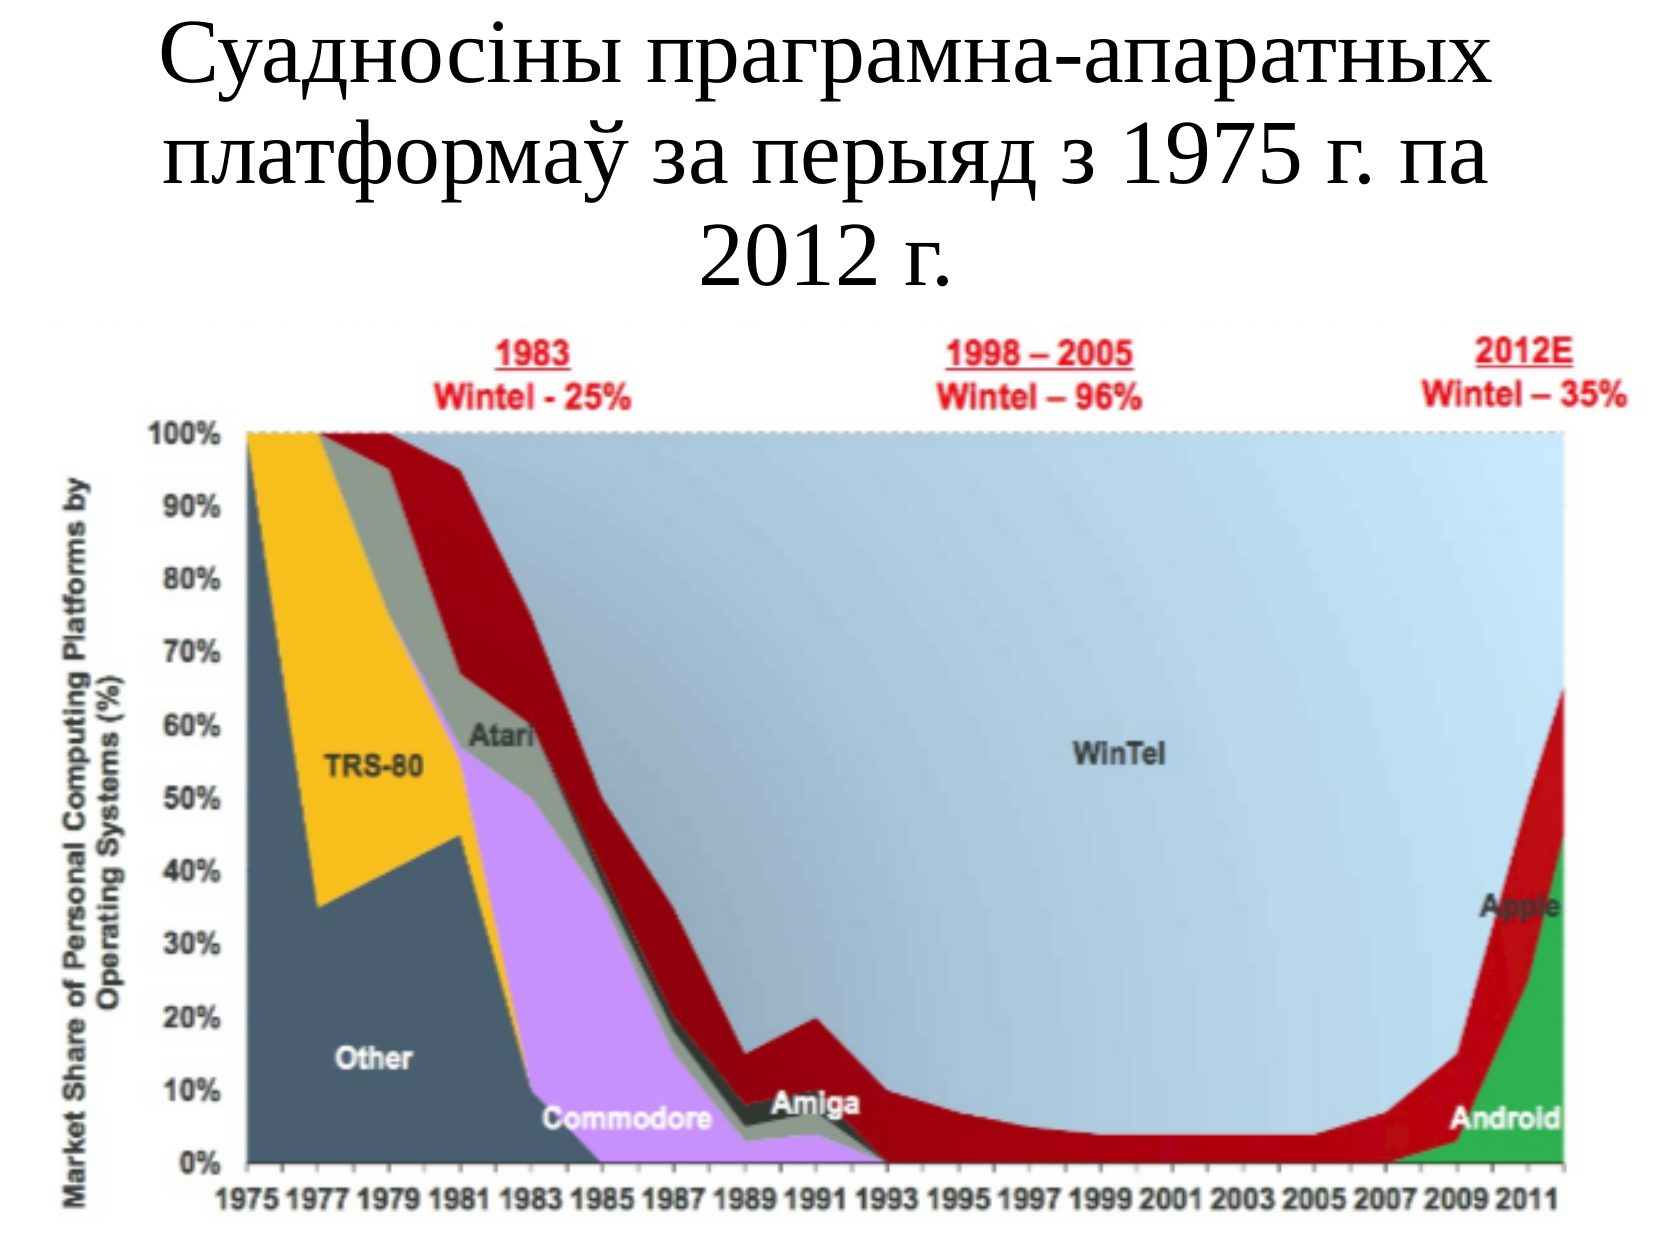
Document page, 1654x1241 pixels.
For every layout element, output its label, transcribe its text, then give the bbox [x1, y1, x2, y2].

title Суадносіны праграмна-апаратных платформаў за перыяд з 1975 г. па 2012 г. [82, 0, 1571, 306]
picture [0, 324, 1654, 1241]
